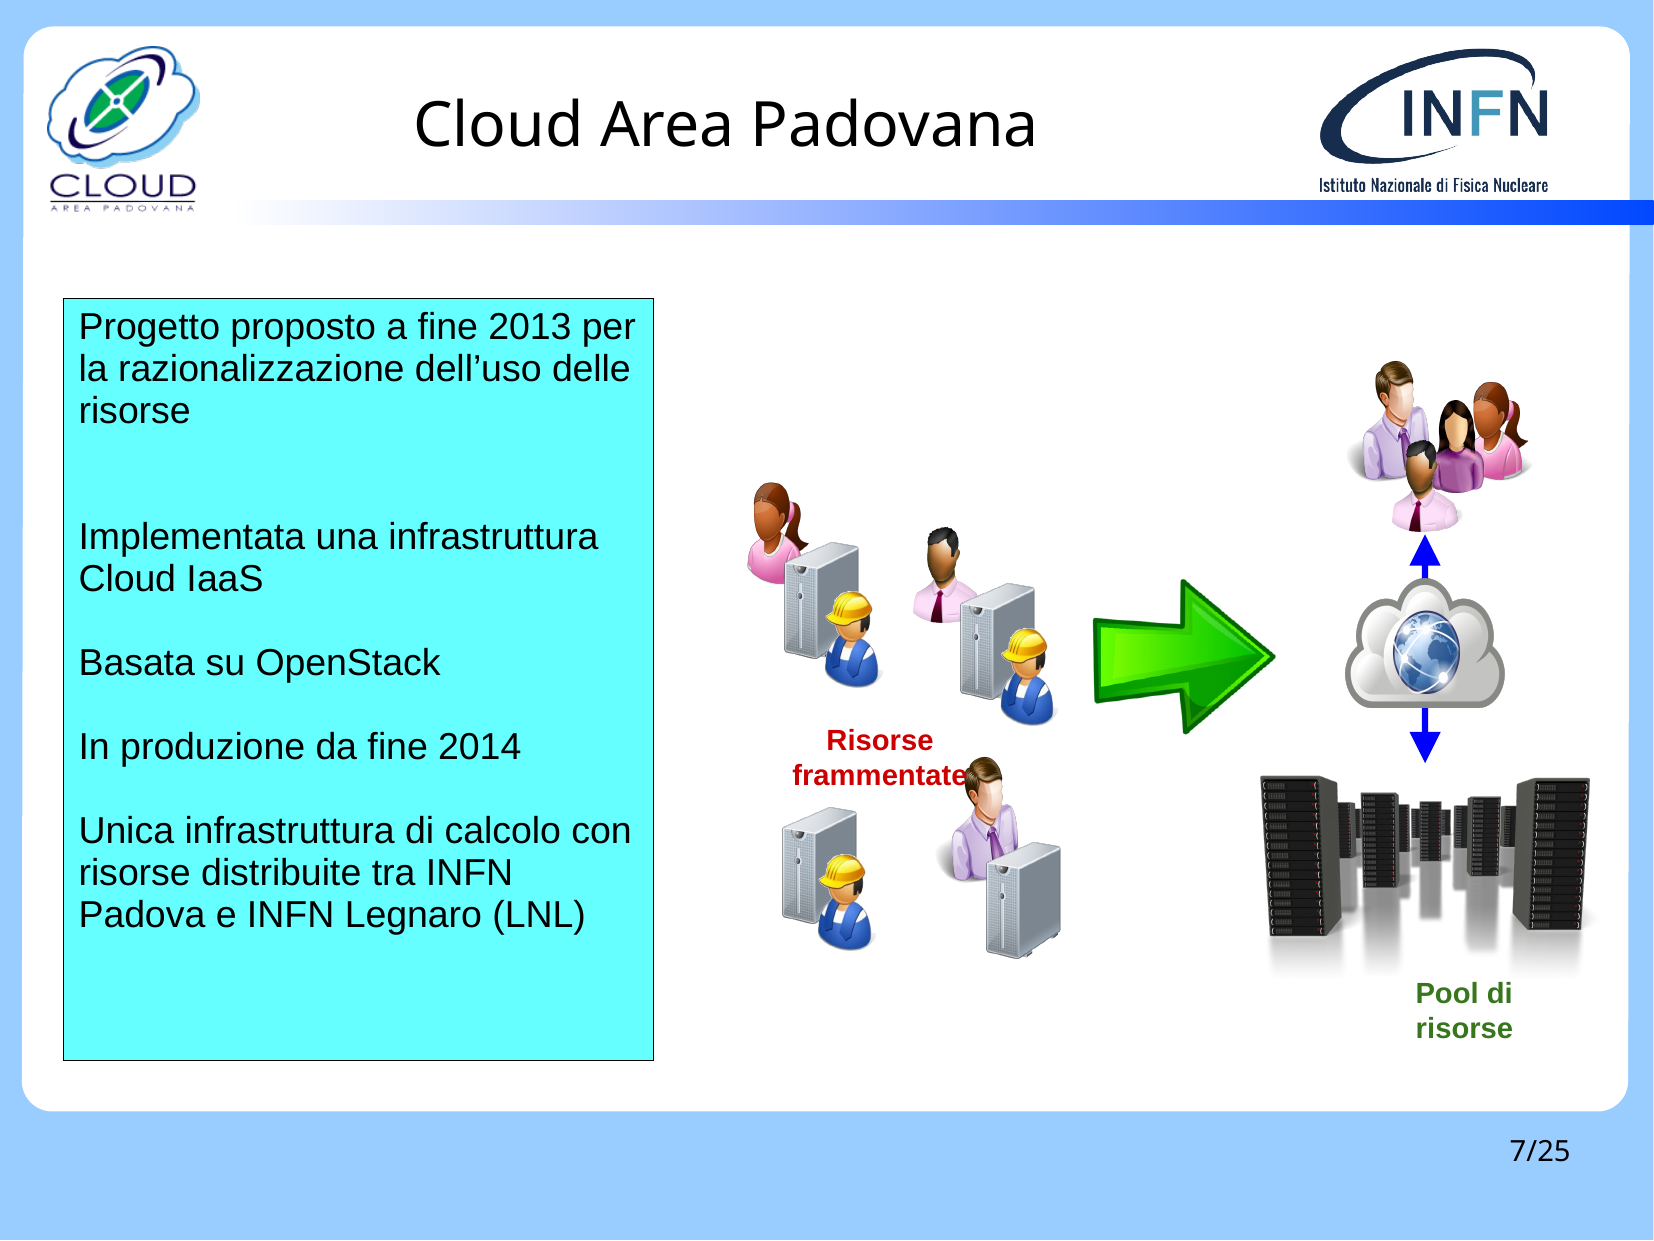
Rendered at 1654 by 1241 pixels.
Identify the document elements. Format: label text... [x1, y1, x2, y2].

picture [1336, 359, 1545, 535]
picture [775, 807, 876, 954]
text_box Progetto proposto a fine 2013 per la razionalizzazione dell’uso delle risorse Implementata una infrastruttura Cloud IaaS Basata su OpenStack In produzione da fine 2014 Unica infrastruttura di calcolo con risorse distribuite tra INFN Padova e INFN Legnaro (LNL) [63, 298, 654, 1061]
title Cloud Area Padovana [200, 46, 1274, 199]
picture [1274, 31, 1593, 218]
picture [47, 46, 200, 213]
picture [1087, 561, 1607, 980]
text_box Risorse frammentate [762, 705, 998, 768]
picture [925, 755, 1071, 959]
picture [733, 469, 883, 691]
text_box Pool di risorse [1400, 959, 1541, 1021]
picture [1345, 578, 1505, 708]
picture [907, 525, 1058, 729]
